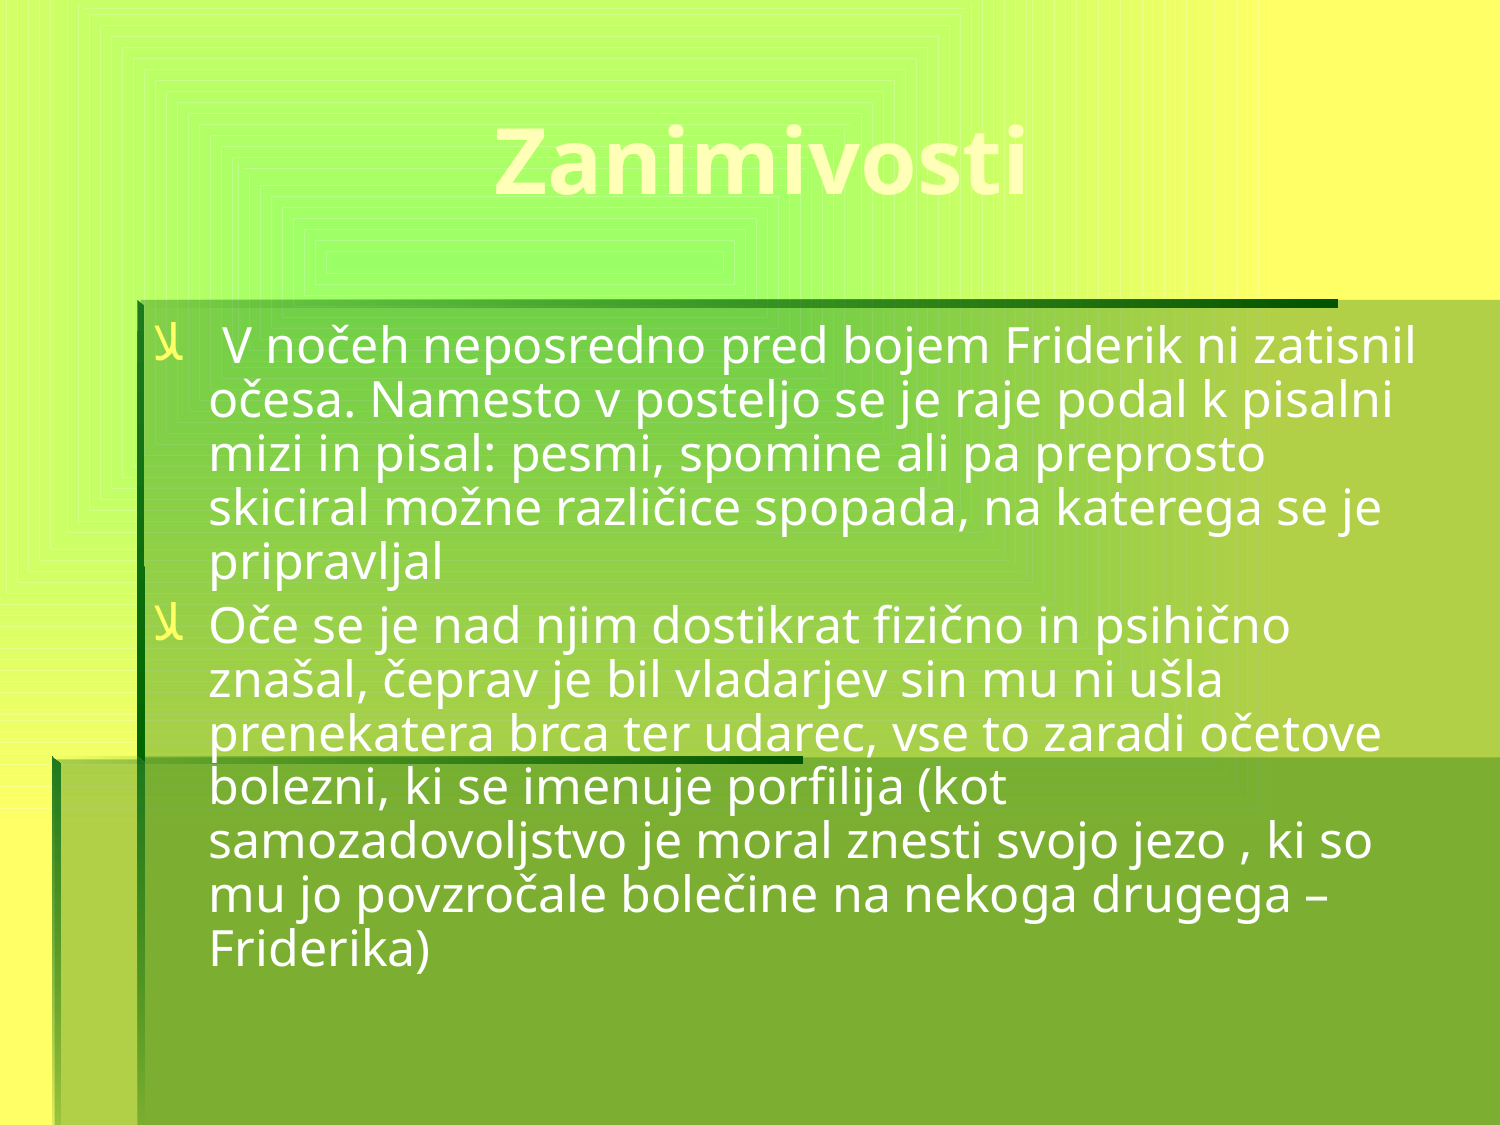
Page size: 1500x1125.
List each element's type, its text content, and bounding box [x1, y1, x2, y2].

title Zanimivosti [75, 40, 1451, 275]
list V nočeh neposredno pred bojem Friderik ni zatisnil očesa. Namesto v posteljo se je raje podal k pisalni mizi in pisal: pesmi, spomine ali pa preprosto skiciral možne različice spopada, na katerega se je pripravljal Oče se je nad njim dostikrat fizično in psihično znašal, čeprav je bil vladarjev sin mu ni ušla prenekatera brca ter udarec, vse to zaradi očetove bolezni, ki se imenuje porfilija (kot samozadovoljstvo je moral znesti svojo jezo , ki so mu jo povzročale bolečine na nekoga drugega – Friderika) [137, 312, 1451, 1000]
